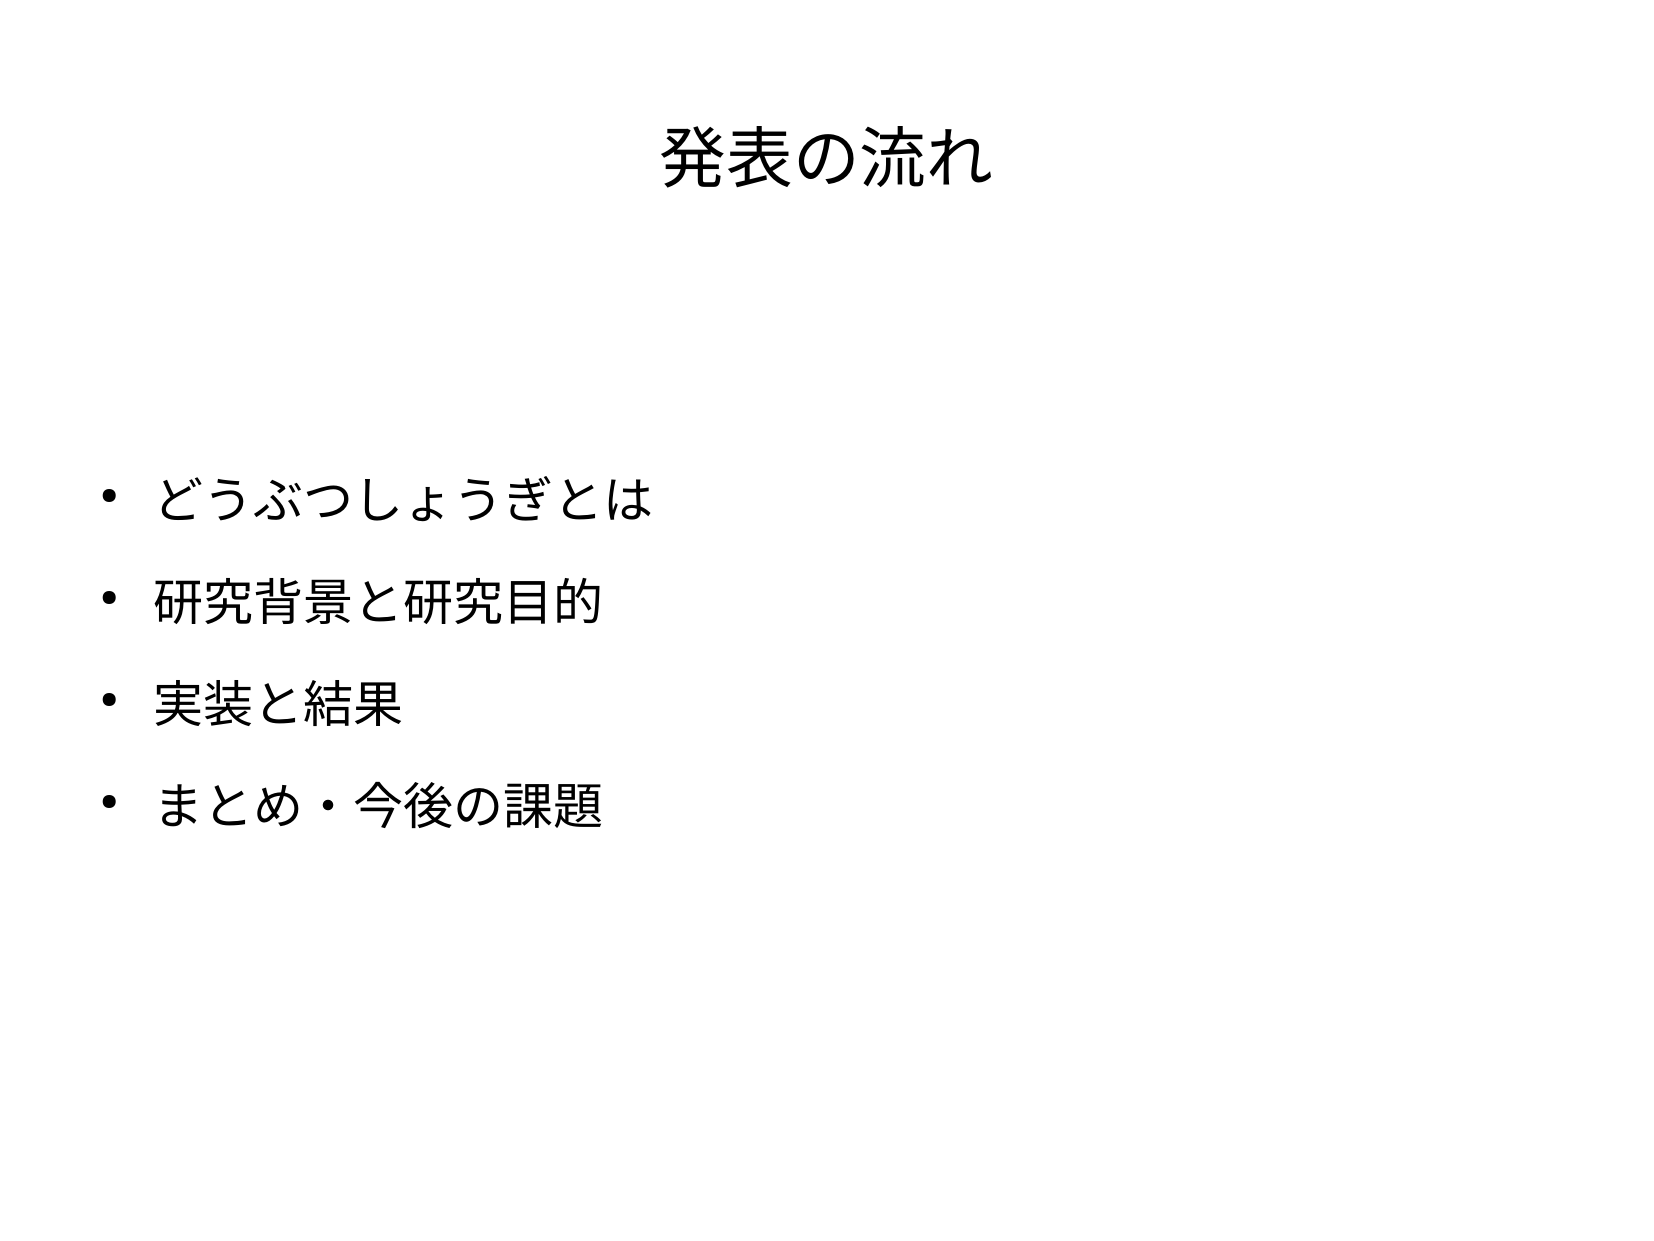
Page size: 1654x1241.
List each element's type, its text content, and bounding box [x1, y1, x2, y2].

title 発表の流れ [82, 49, 1571, 257]
list どうぶつしょうぎとは 研究背景と研究目的 実装と結果 まとめ・今後の課題 [82, 290, 1571, 1109]
